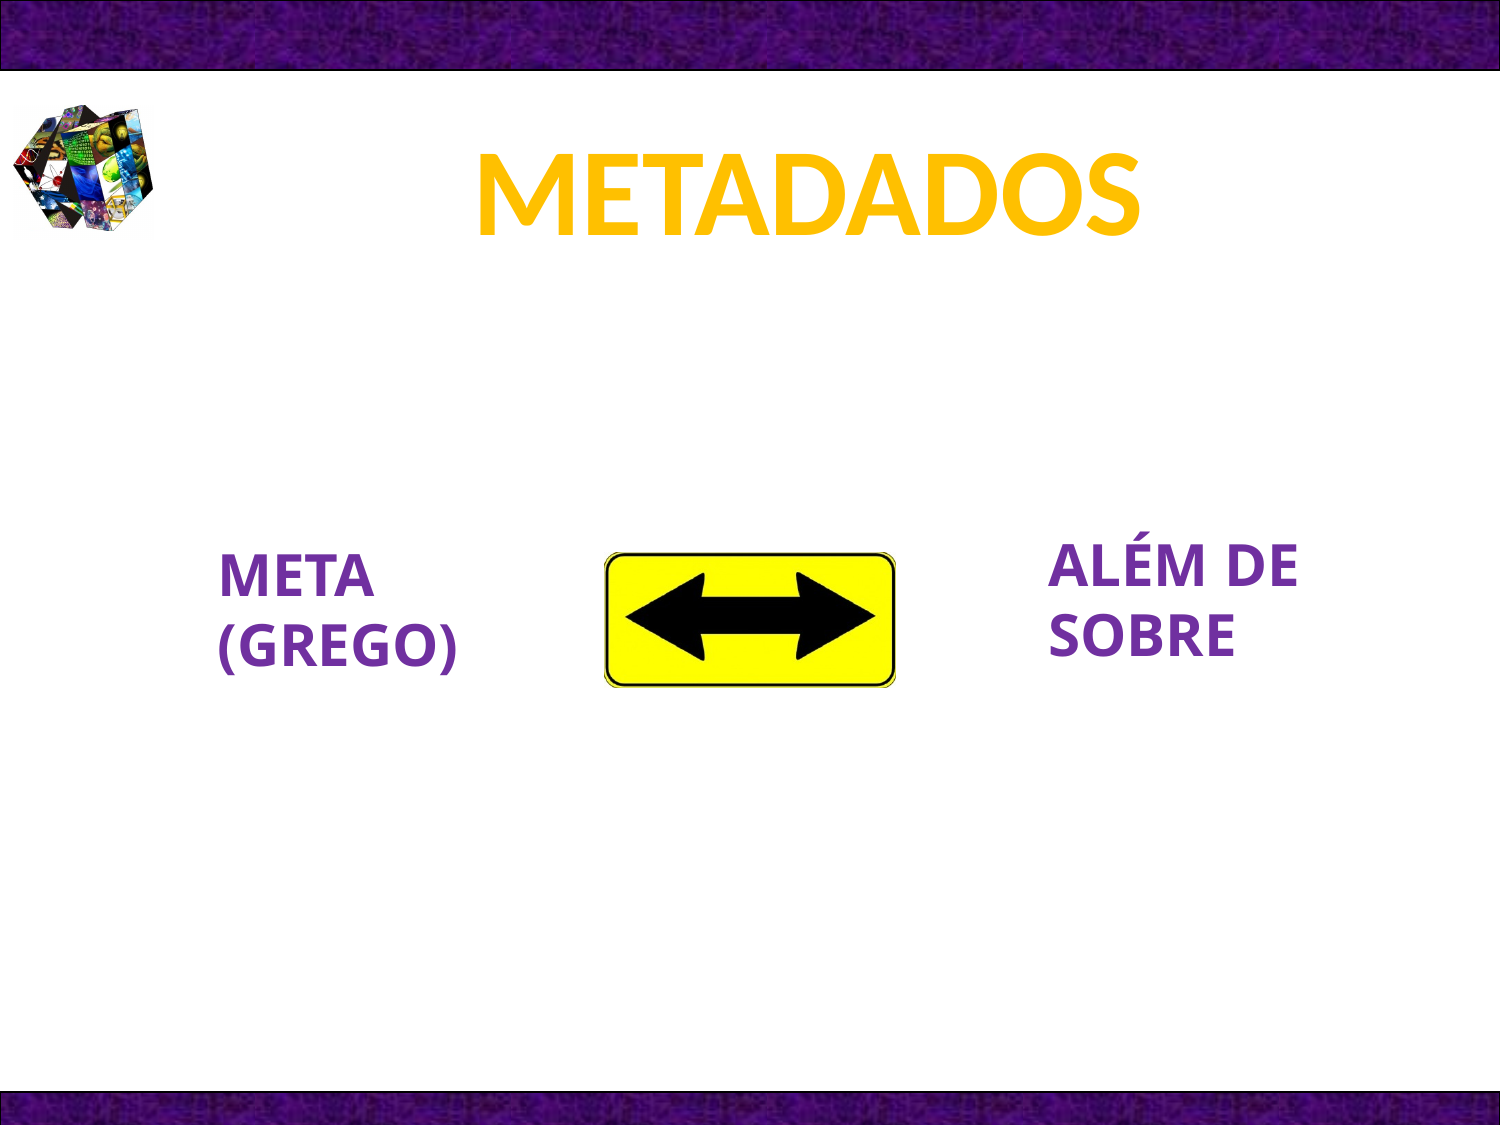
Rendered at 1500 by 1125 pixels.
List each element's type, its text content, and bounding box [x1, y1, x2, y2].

text_box [0, 1091, 1500, 1125]
text_box META (GREGO) [202, 530, 628, 686]
text_box ALÉM DE SOBRE [1033, 520, 1459, 676]
picture [604, 552, 896, 688]
text_box METADADOS [157, 92, 1459, 269]
text_box [0, 0, 1500, 71]
picture [13, 105, 154, 240]
